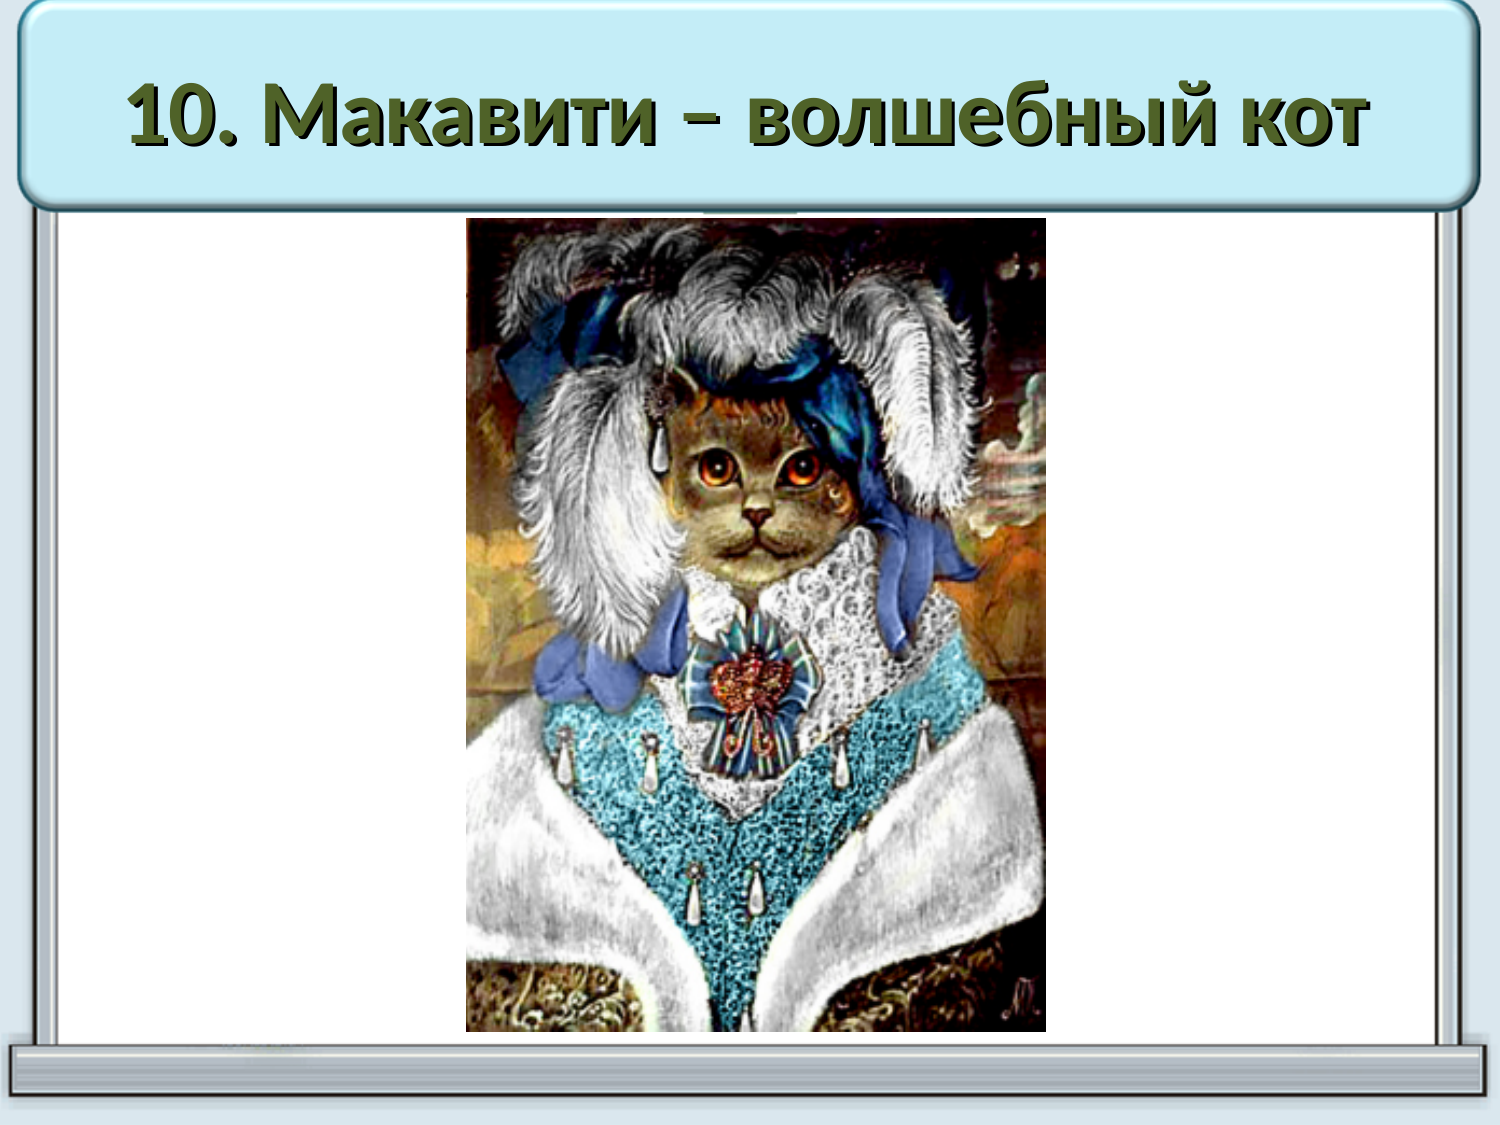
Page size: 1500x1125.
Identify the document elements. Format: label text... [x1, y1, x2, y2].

title 10. Макавити – волшебный кот [70, 35, 1421, 178]
picture [466, 218, 1046, 1033]
